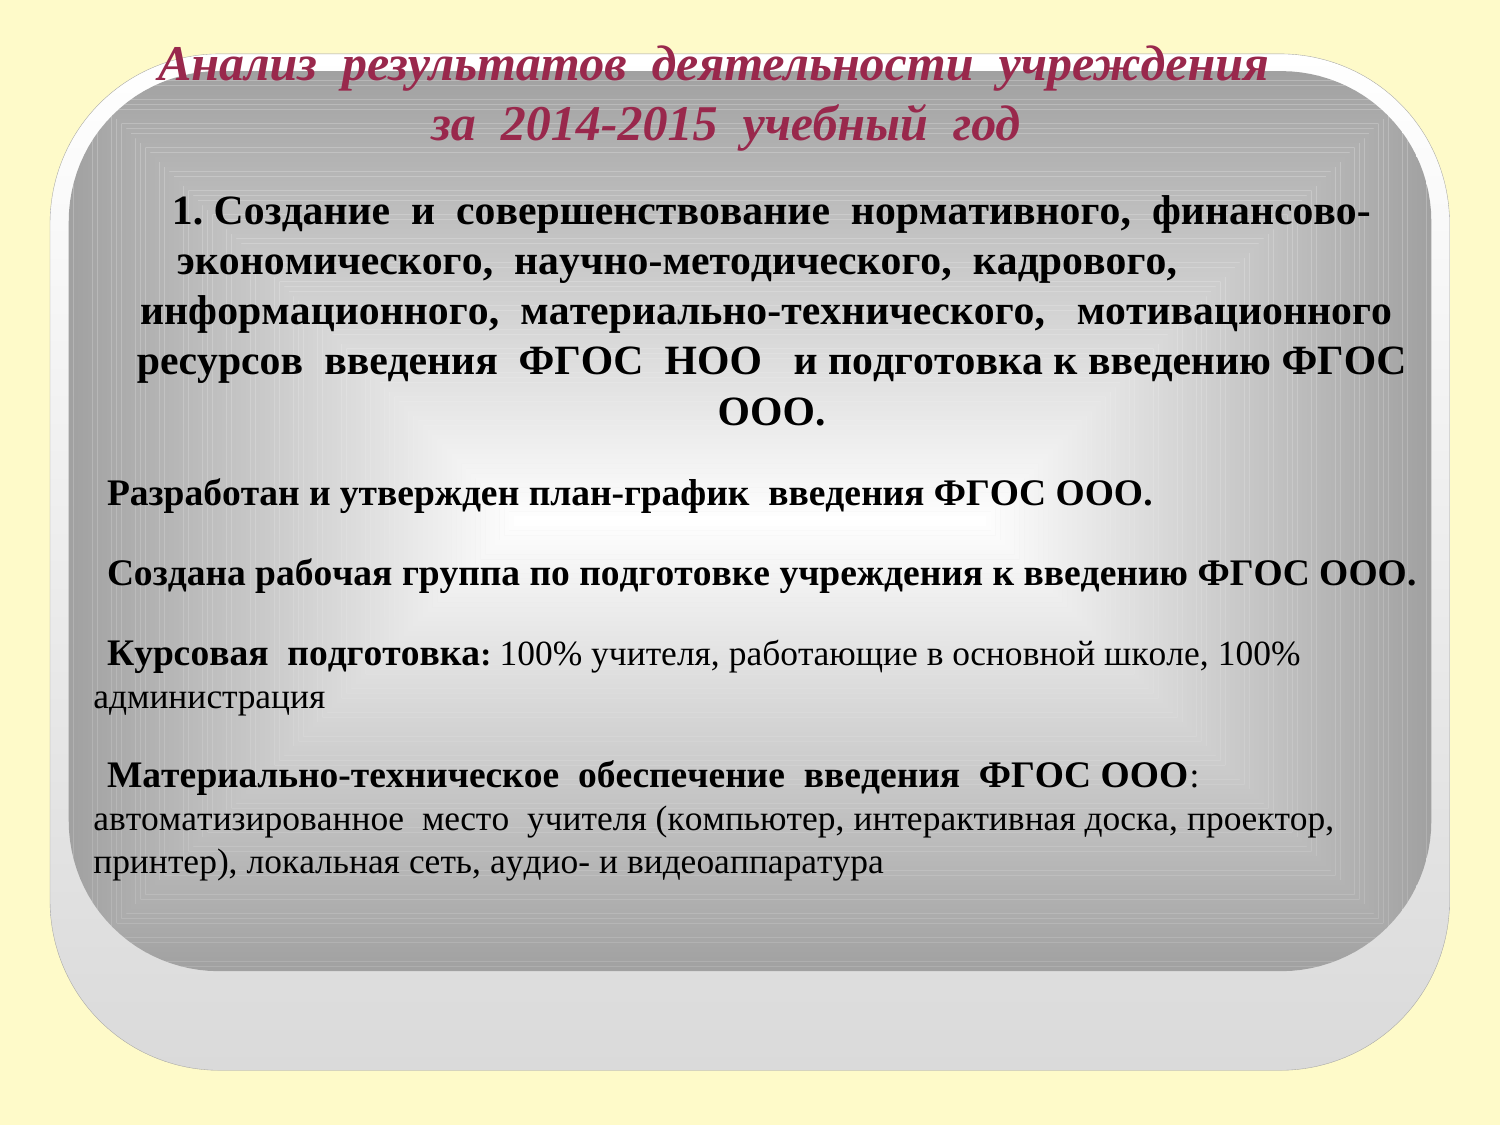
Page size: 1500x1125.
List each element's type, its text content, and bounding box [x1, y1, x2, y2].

text_box 1. Создание и совершенствование нормативного, финансово-экономического, научно-методического, кадрового, информационного, материально-технического, мотивационного ресурсов введения ФГОС НОО и подготовка к введению ФГОС ООО. Разработан и утвержден план-график введения ФГОС ООО. Создана рабочая группа по подготовке учреждения к введению ФГОС ООО. Курсовая подготовка: 100% учителя, работающие в основной школе, 100% администрация Материально-техническое обеспечение введения ФГОС ООО: автоматизированное место учителя (компьютер, интерактивная доска, проектор, принтер), локальная сеть, аудио- и видеоаппаратура [35, 175, 1465, 1079]
title Анализ результатов деятельности учреждения за 2014-2015 учебный год [81, 23, 1371, 175]
